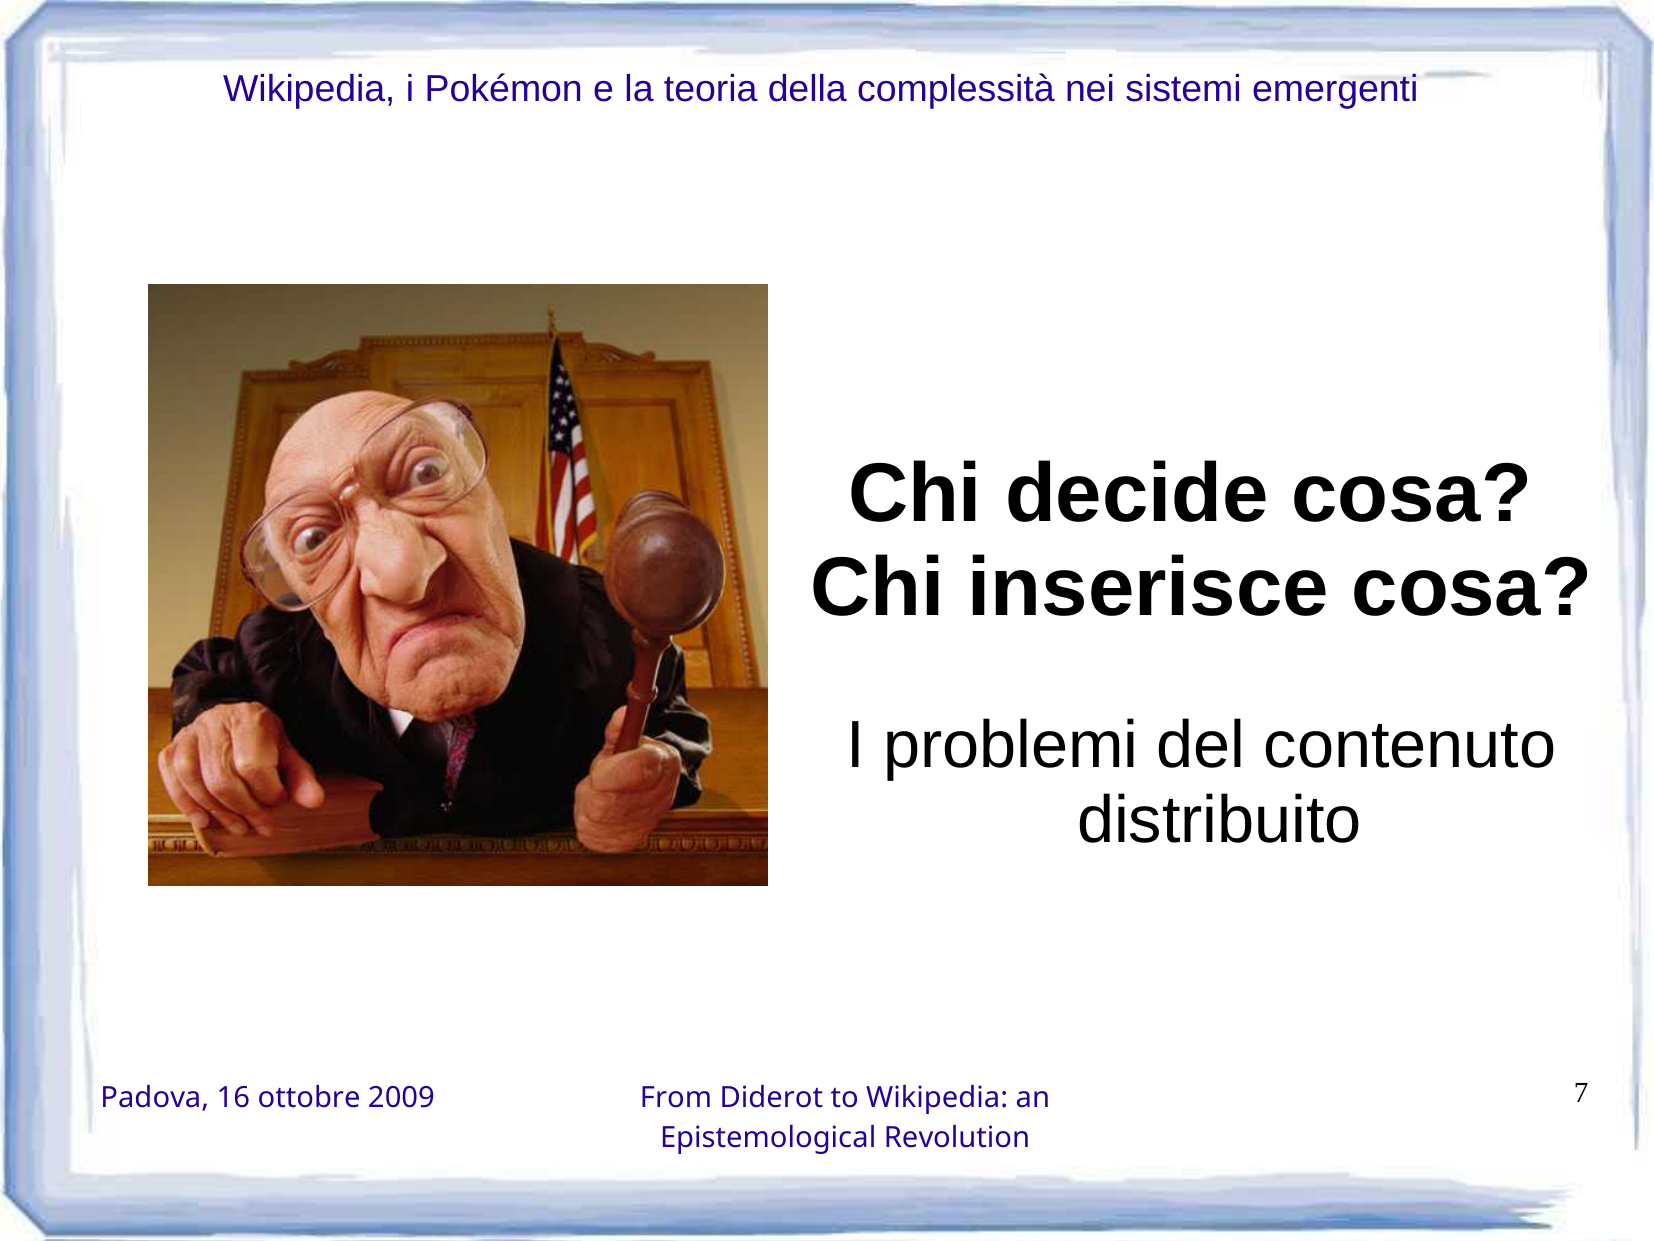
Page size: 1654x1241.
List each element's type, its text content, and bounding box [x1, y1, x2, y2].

title Wikipedia, i Pokémon e la teoria della complessità nei sistemi emergenti [76, 59, 1565, 119]
picture [0, 0, 1654, 1241]
subtitle Chi decide cosa? Chi inserisce cosa? I problemi del contenuto distribuito [767, 265, 1601, 945]
